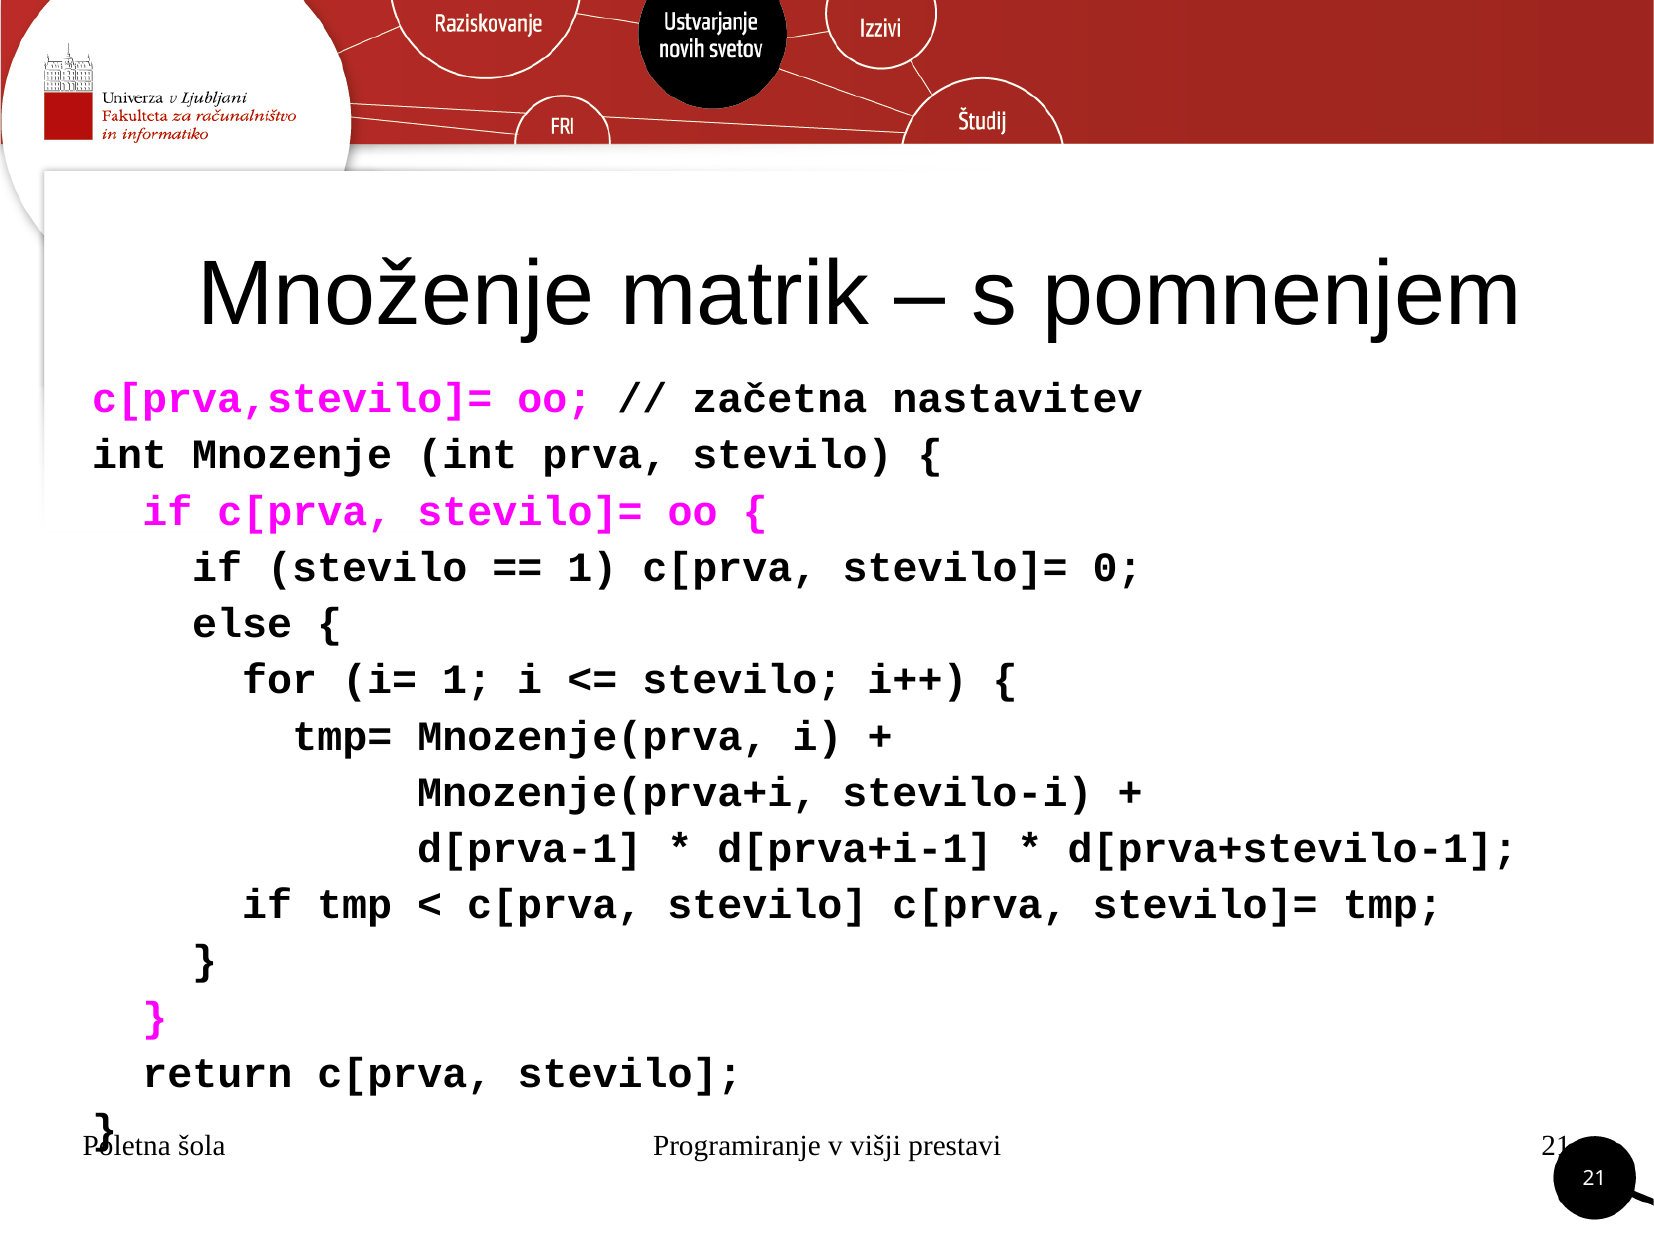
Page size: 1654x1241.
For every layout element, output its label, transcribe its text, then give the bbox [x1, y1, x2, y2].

title Množenje matrik – s pomnenjem [35, 188, 1524, 397]
picture [0, 0, 1654, 1241]
text_box <številka> [1553, 1145, 1636, 1212]
list c[prva,stevilo]= oo; // začetna nastavitev int Mnozenje (int prva, stevilo) { if c[prva, stevilo]= oo { if (stevilo == 1) c[prva, stevilo]= 0; else { for (i= 1; i <= stevilo; i++) { tmp= Mnozenje(prva, i) + Mnozenje(prva+i, stevilo-i) + d[prva-1] * d[prva+i-1] * d[prva+stevilo-1]; if tmp < c[prva, stevilo] c[prva, stevilo]= tmp; } } return c[prva, stevilo]; } [92, 377, 1548, 1016]
